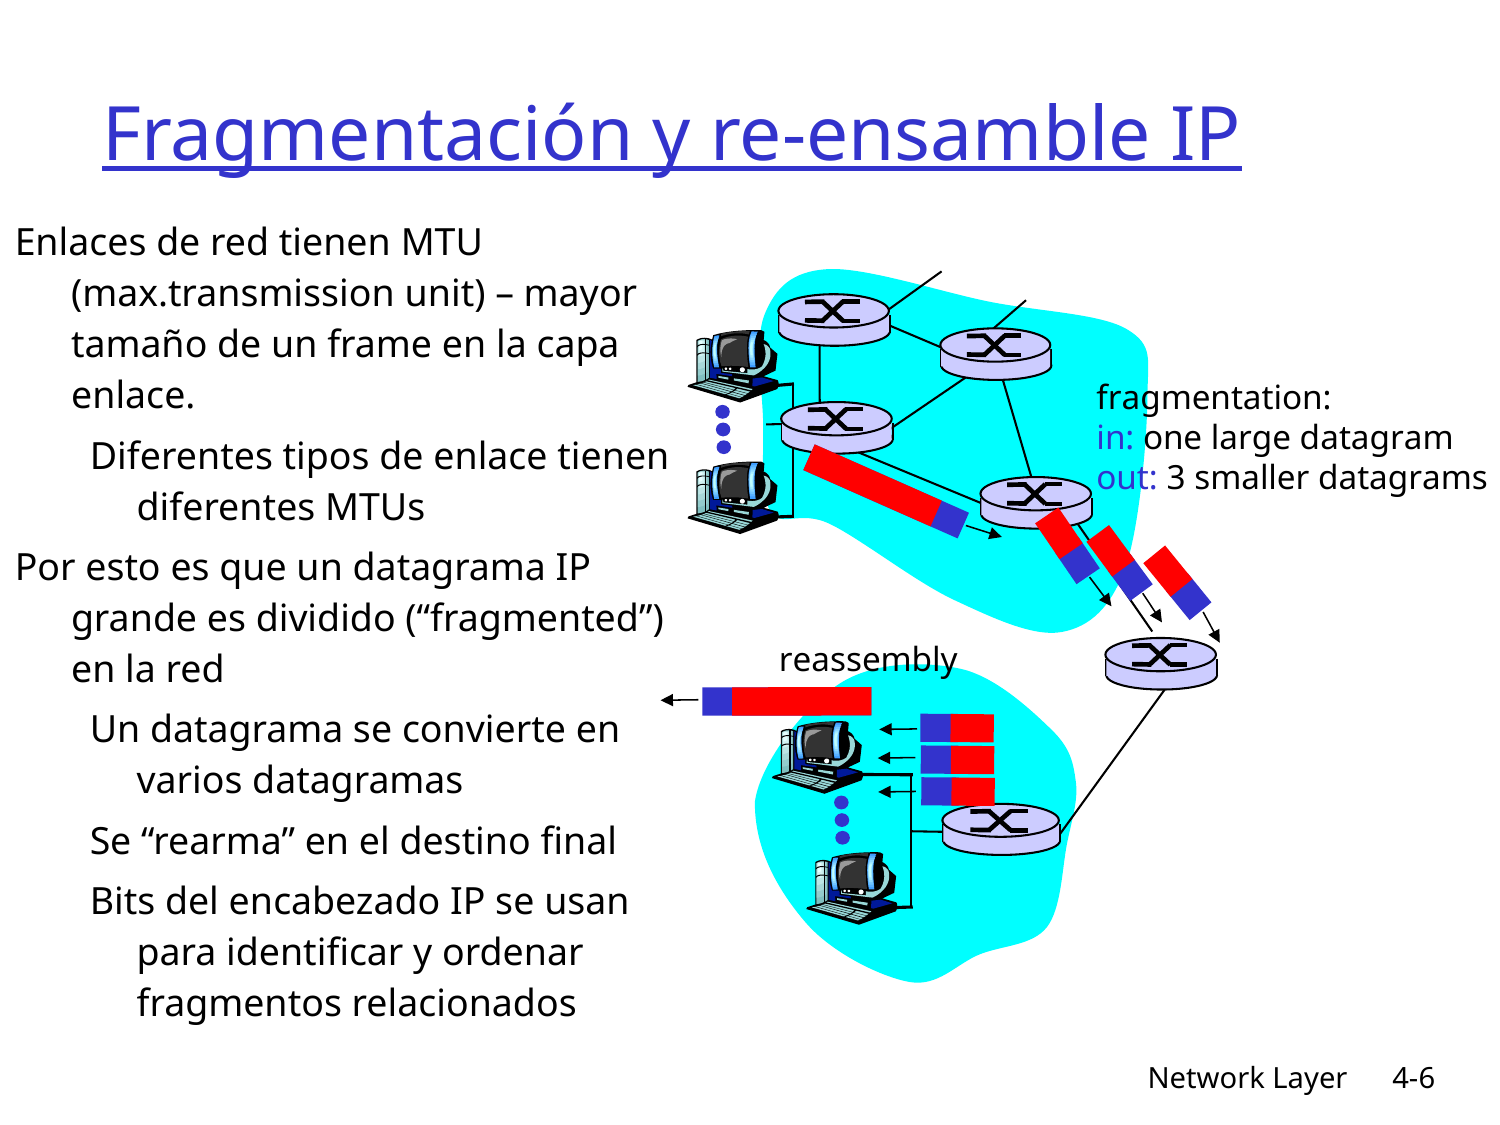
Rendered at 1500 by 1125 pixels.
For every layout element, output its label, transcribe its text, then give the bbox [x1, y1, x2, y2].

picture [806, 851, 899, 925]
picture [687, 329, 781, 403]
text_box [715, 422, 731, 437]
text_box [715, 404, 730, 419]
text_box [716, 440, 732, 455]
text_box [702, 672, 1077, 983]
text_box [1143, 545, 1212, 621]
text_box [1105, 637, 1217, 690]
picture [771, 720, 865, 794]
text_box [754, 759, 910, 923]
picture [687, 460, 781, 535]
text_box [760, 269, 1153, 633]
text_box fragmentation: in: one large datagram out: 3 smaller datagrams [1081, 368, 1500, 504]
text_box reassembly [764, 630, 973, 686]
list Enlaces de red tienen MTU (max.transmission unit) – mayor tamaño de un frame en la capa enlace. Diferentes tipos de enlace tienen diferentes MTUs Por esto es que un datagrama IP grande es dividido (“fragmented”) en la red Un datagrama se convierte en varios datagramas Se “rearma” en el destino final Bits del encabezado IP se usan para identificar y ordenar fragmentos relacionados [0, 208, 713, 1055]
title Fragmentación y re-ensamble IP [87, 37, 1363, 225]
